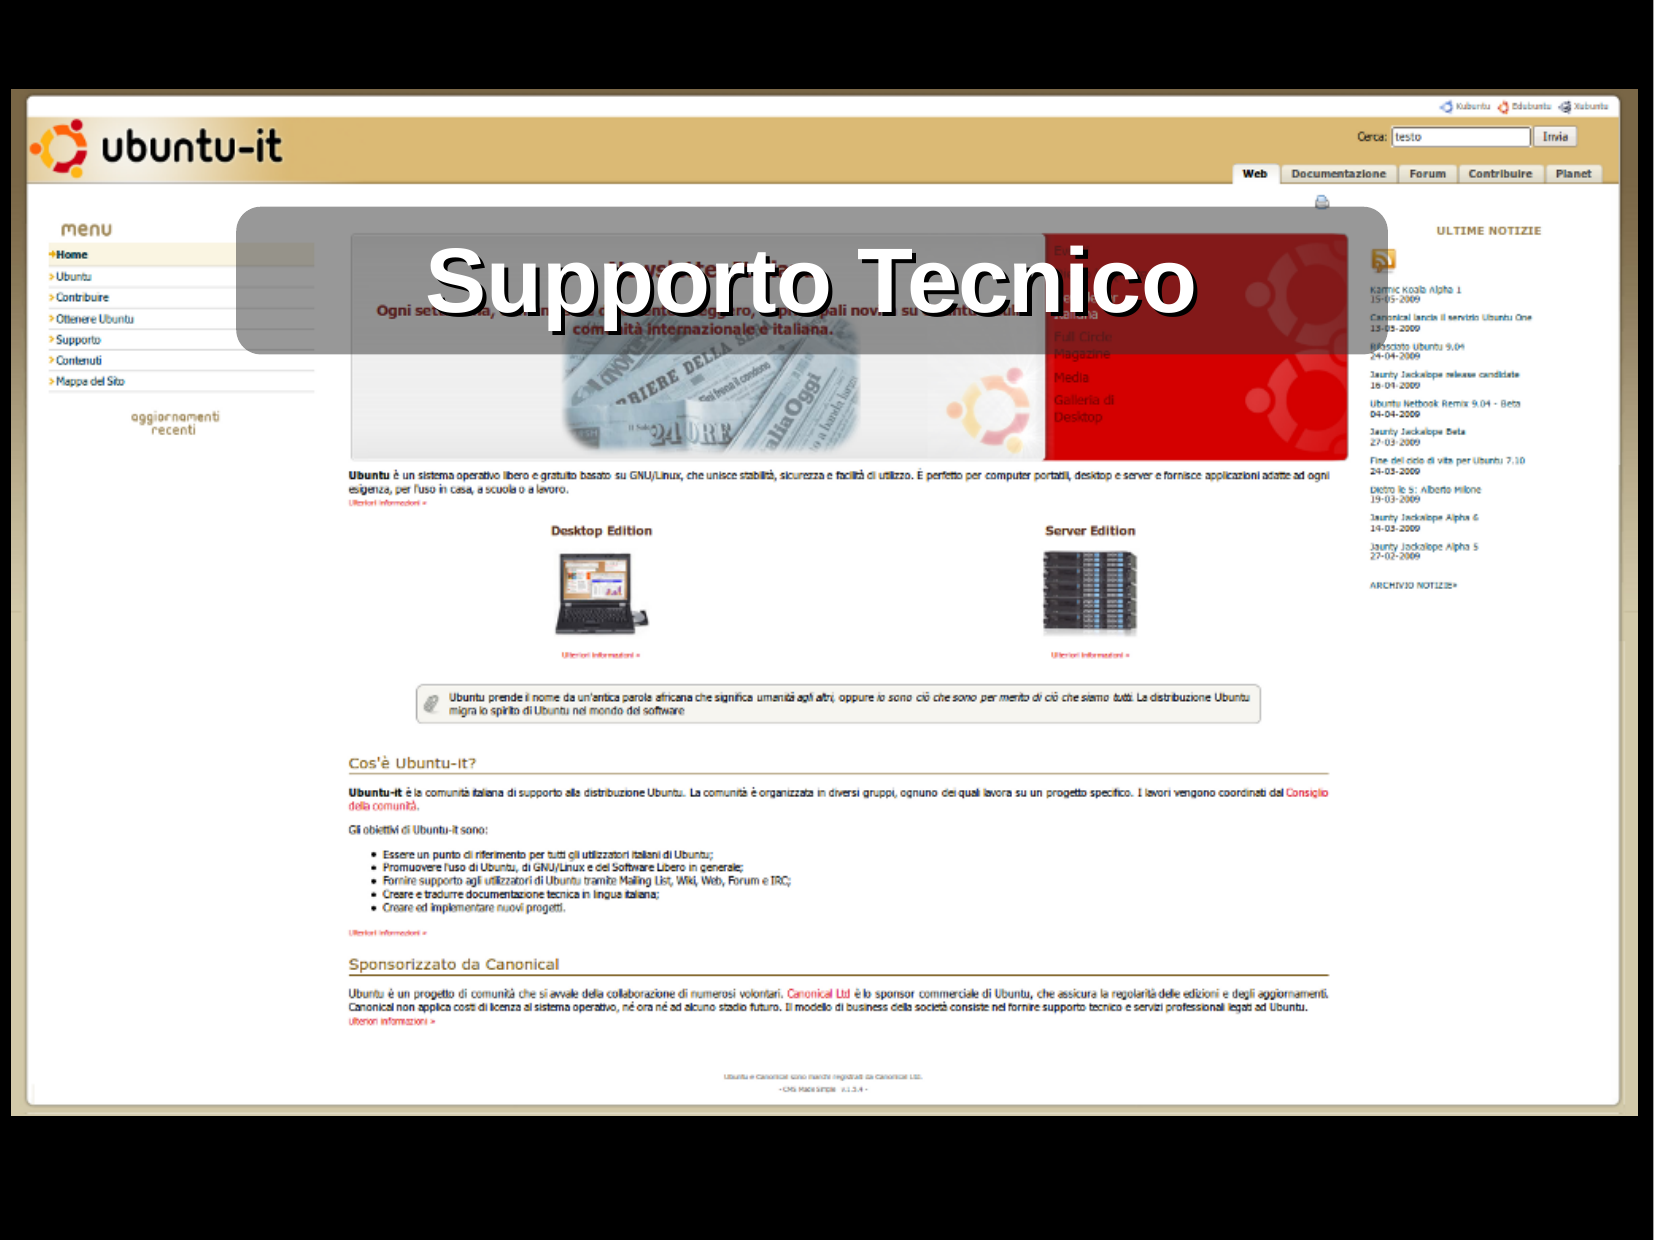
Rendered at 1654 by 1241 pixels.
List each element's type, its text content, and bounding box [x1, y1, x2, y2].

picture [11, 89, 1638, 1116]
text_box Supporto Tecnico [236, 206, 1388, 355]
